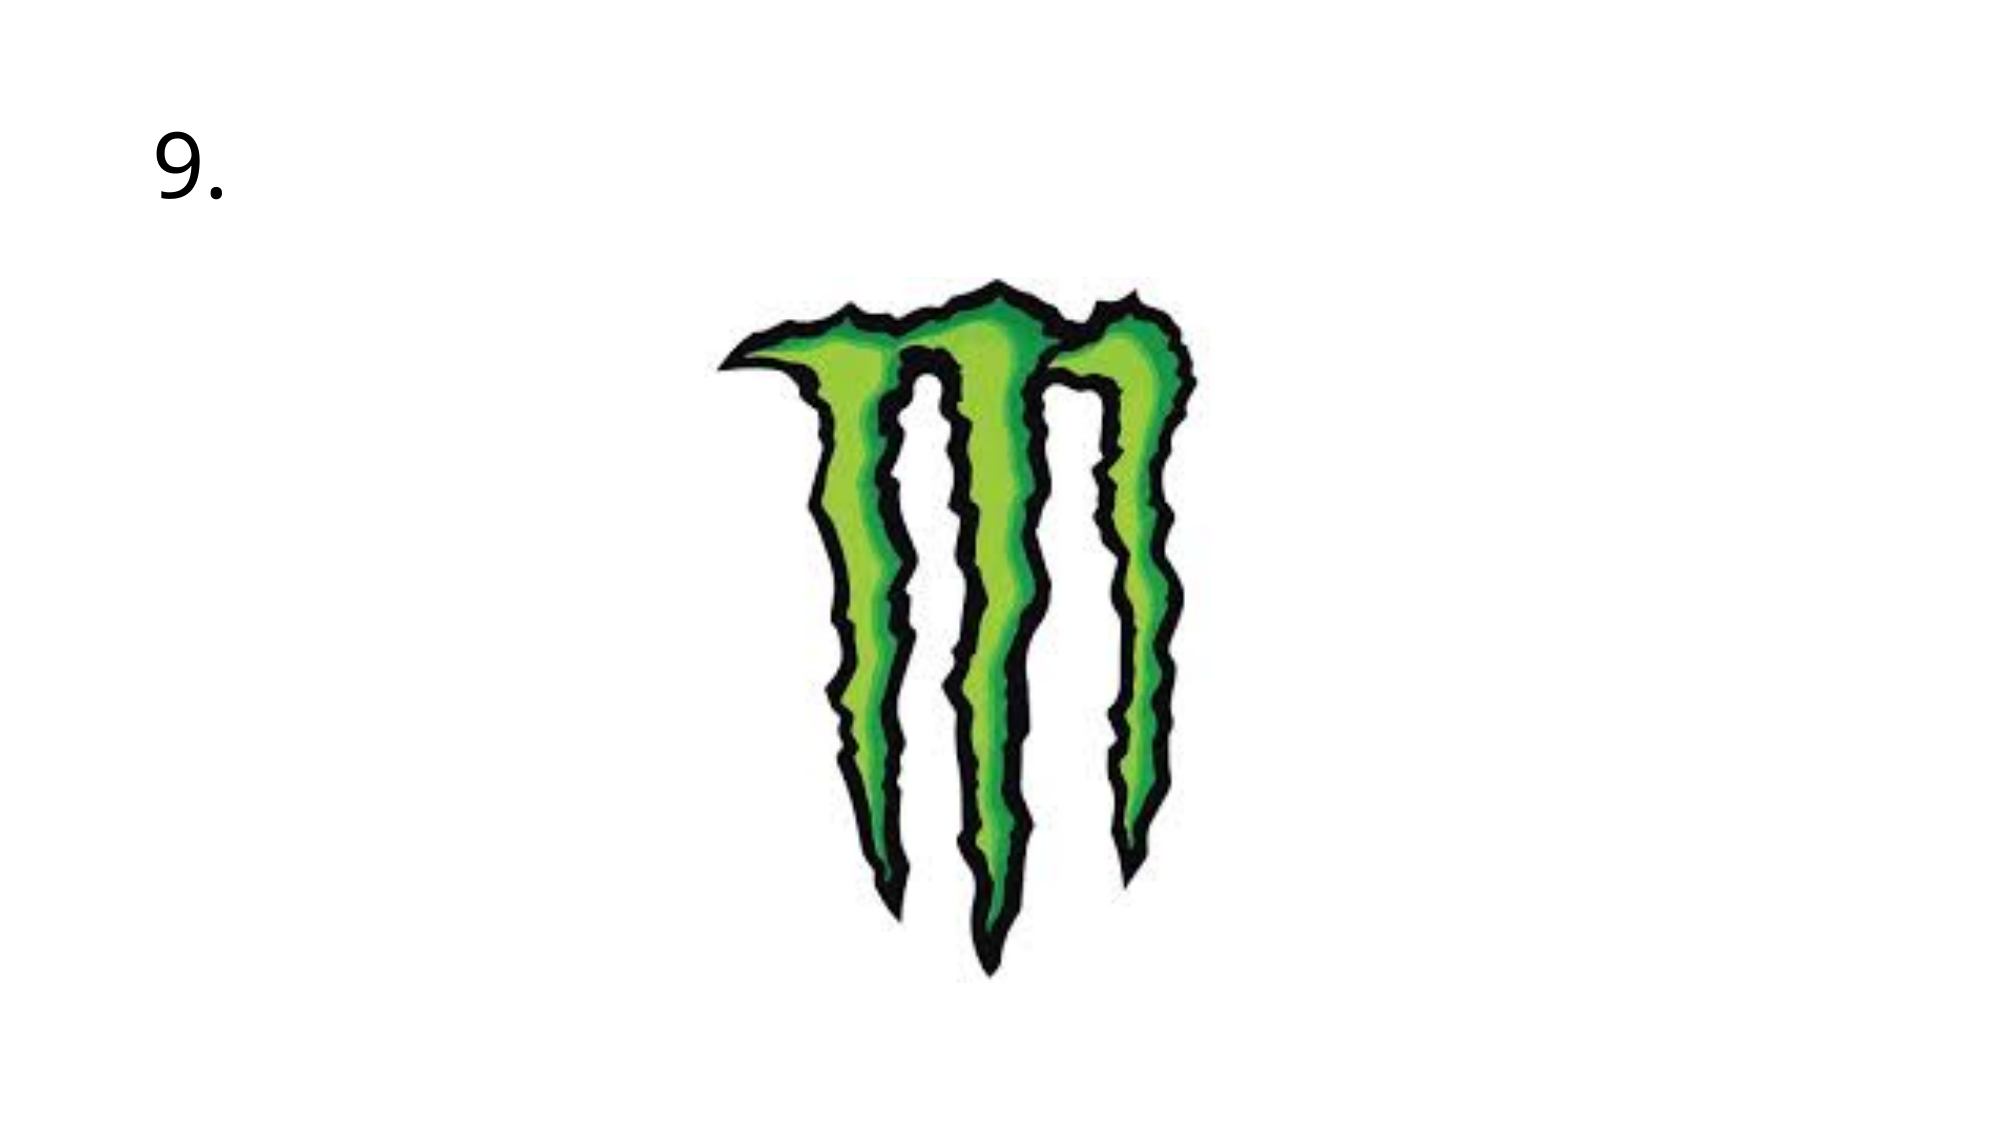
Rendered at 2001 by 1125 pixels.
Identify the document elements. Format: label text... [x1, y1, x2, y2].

picture [605, 277, 1311, 983]
title 9. [137, 59, 1863, 278]
